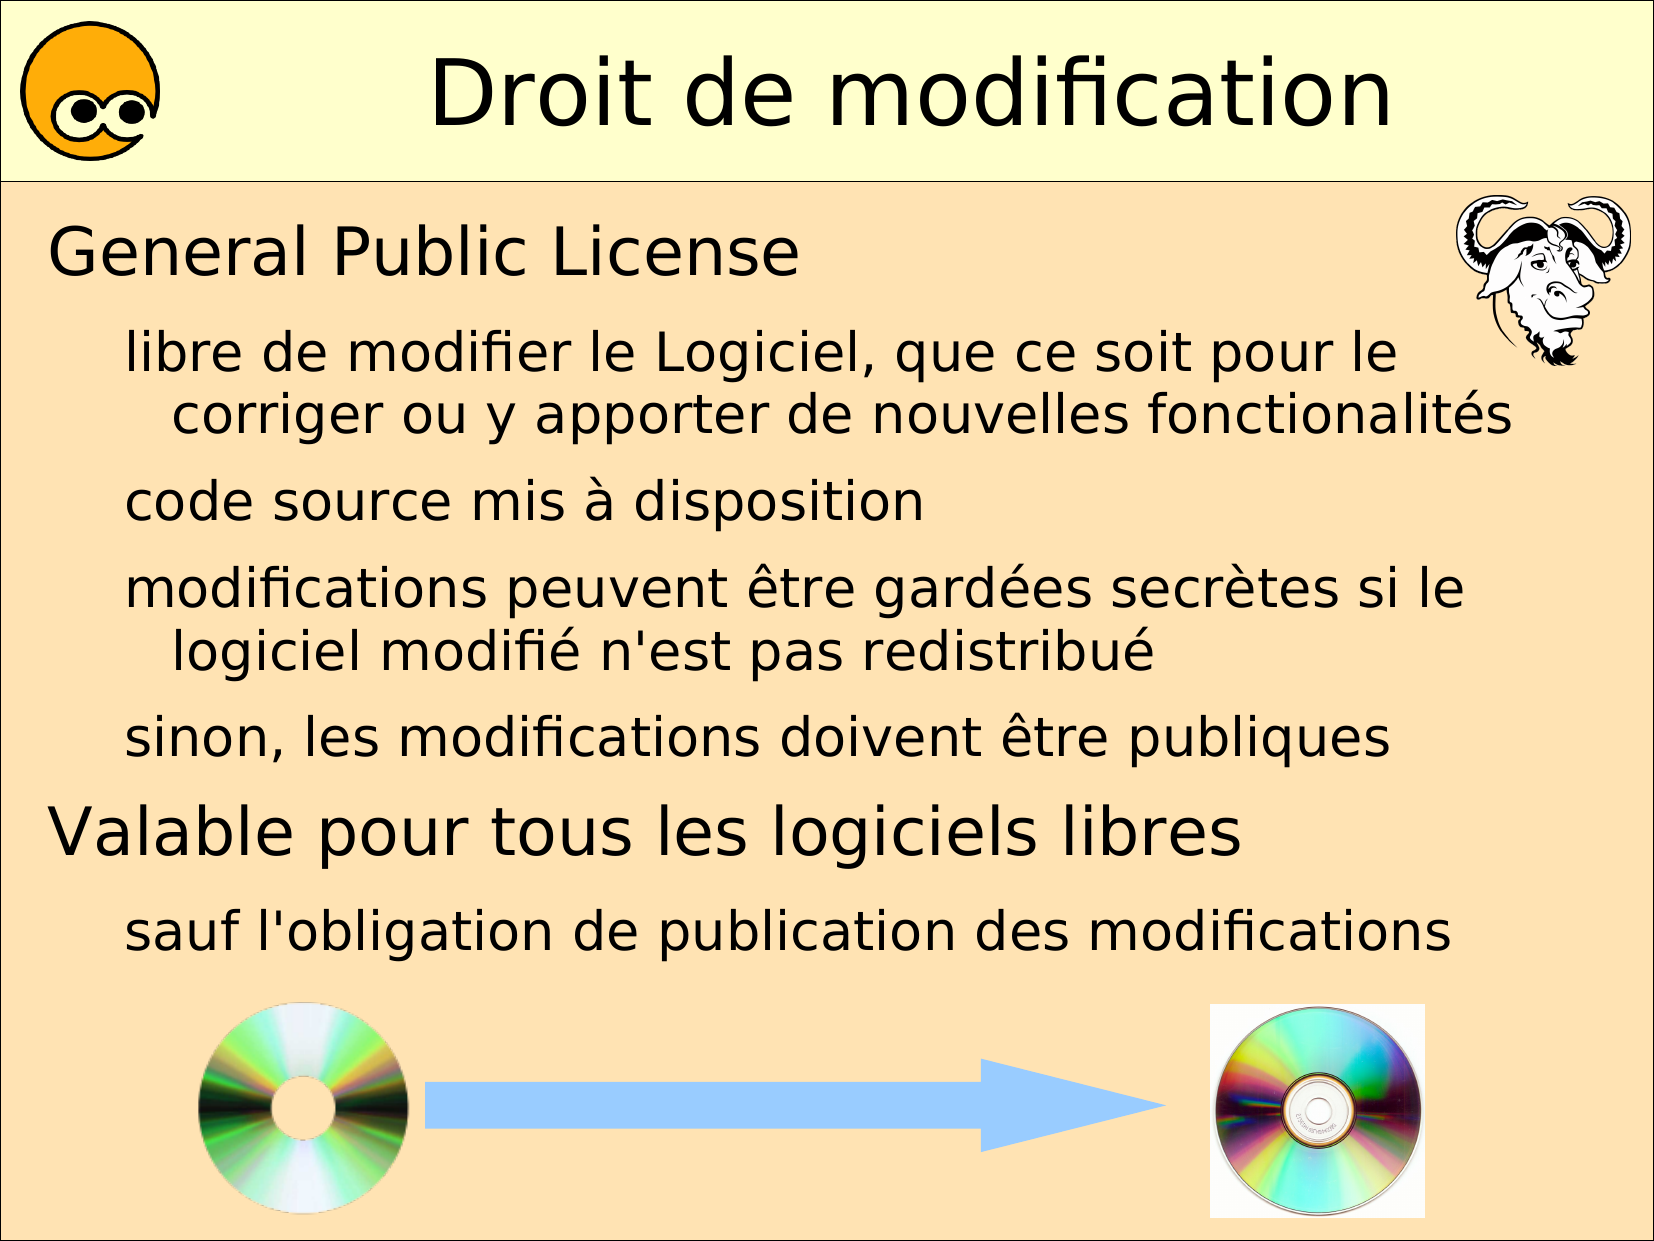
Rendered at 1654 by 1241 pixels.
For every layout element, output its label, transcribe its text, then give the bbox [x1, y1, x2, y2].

list General Public License libre de modifier le Logiciel, que ce soit pour le corriger ou y apporter de nouvelles fonctionalités code source mis à disposition modifications peuvent être gardées secrètes si le logiciel modifié n'est pas redistribué sinon, les modifications doivent être publiques Valable pour tous les logiciels libres sauf l'obligation de publication des modifications [29, 213, 1597, 964]
picture [1210, 1004, 1425, 1218]
text_box [425, 1058, 1167, 1153]
title Droit de modification [203, 39, 1620, 147]
picture [20, 21, 160, 161]
picture [1456, 195, 1631, 366]
picture [197, 1001, 411, 1216]
